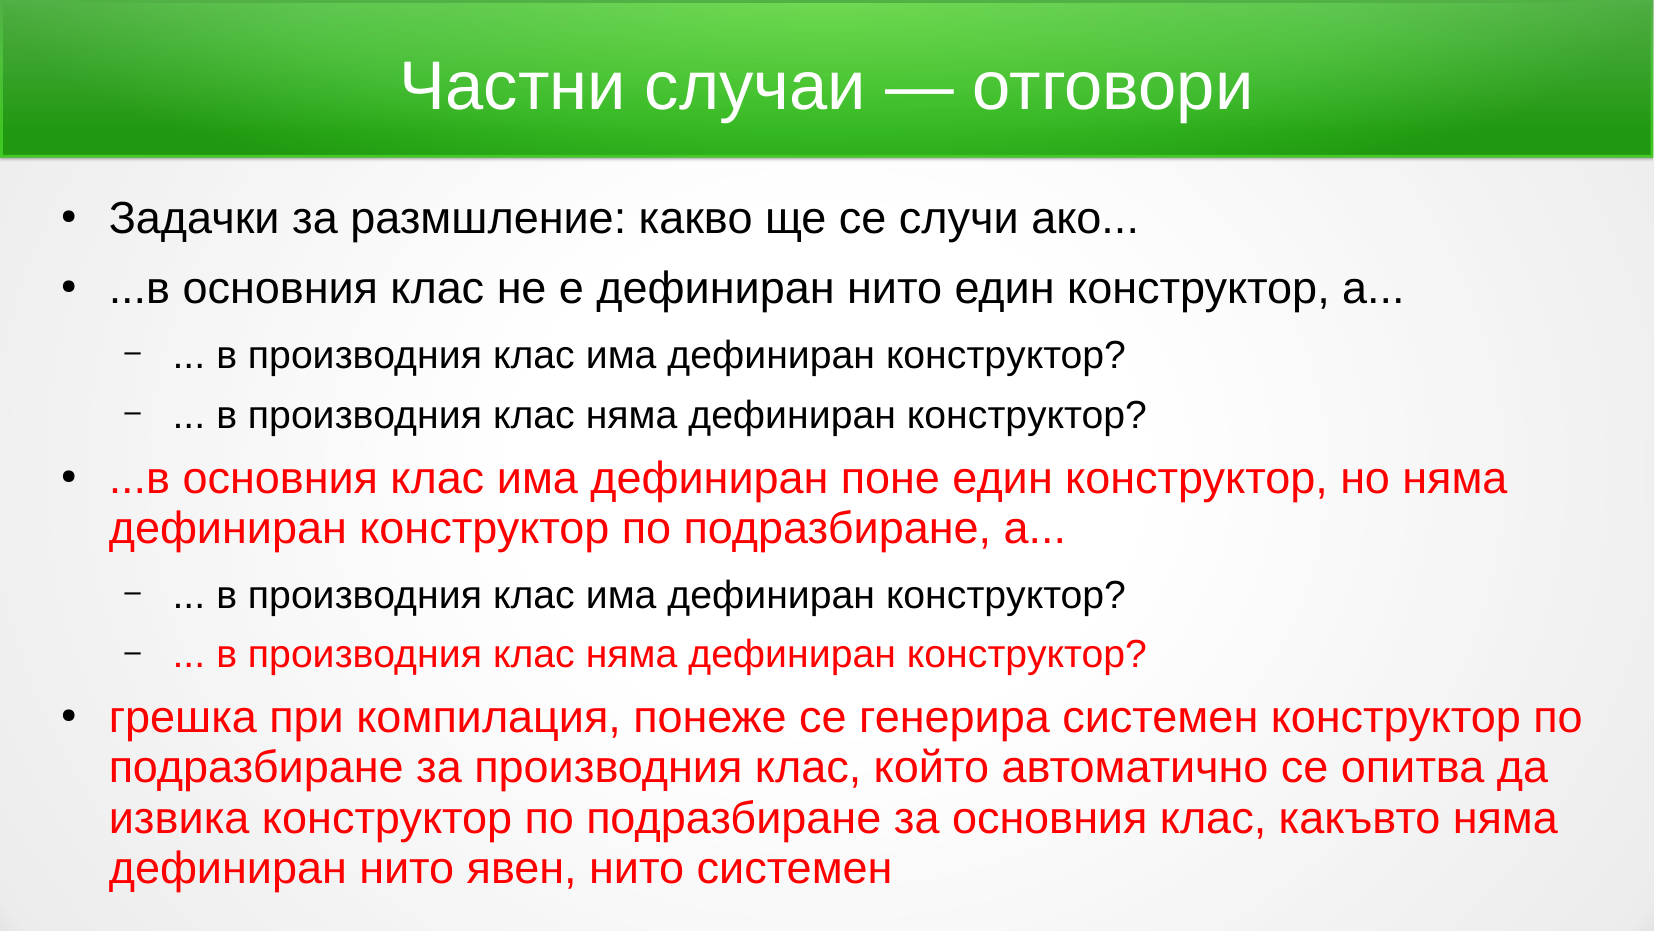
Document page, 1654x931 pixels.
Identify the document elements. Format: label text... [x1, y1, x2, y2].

title Частни случаи — отговори [82, 37, 1571, 135]
list Задачки за размшление: какво ще се случи ако... ...в основния клас не е дефиниран нито един конструктор, а... ... в производния клас има дефиниран конструктор? ... в производния клас няма дефиниран конструктор? ...в основния клас има дефиниран поне един конструктор, но няма дефиниран конструктор по подразбиране, а... ... в производния клас има дефиниран конструктор? ... в производния клас няма дефиниран конструктор? грешка при компилация, понеже се генерира системен конструктор по подразбиране за производния клас, който автоматично се опитва да извика конструктор по подразбиране за основния клас, какъвто няма дефиниран нито явен, нито системен [44, 192, 1619, 898]
